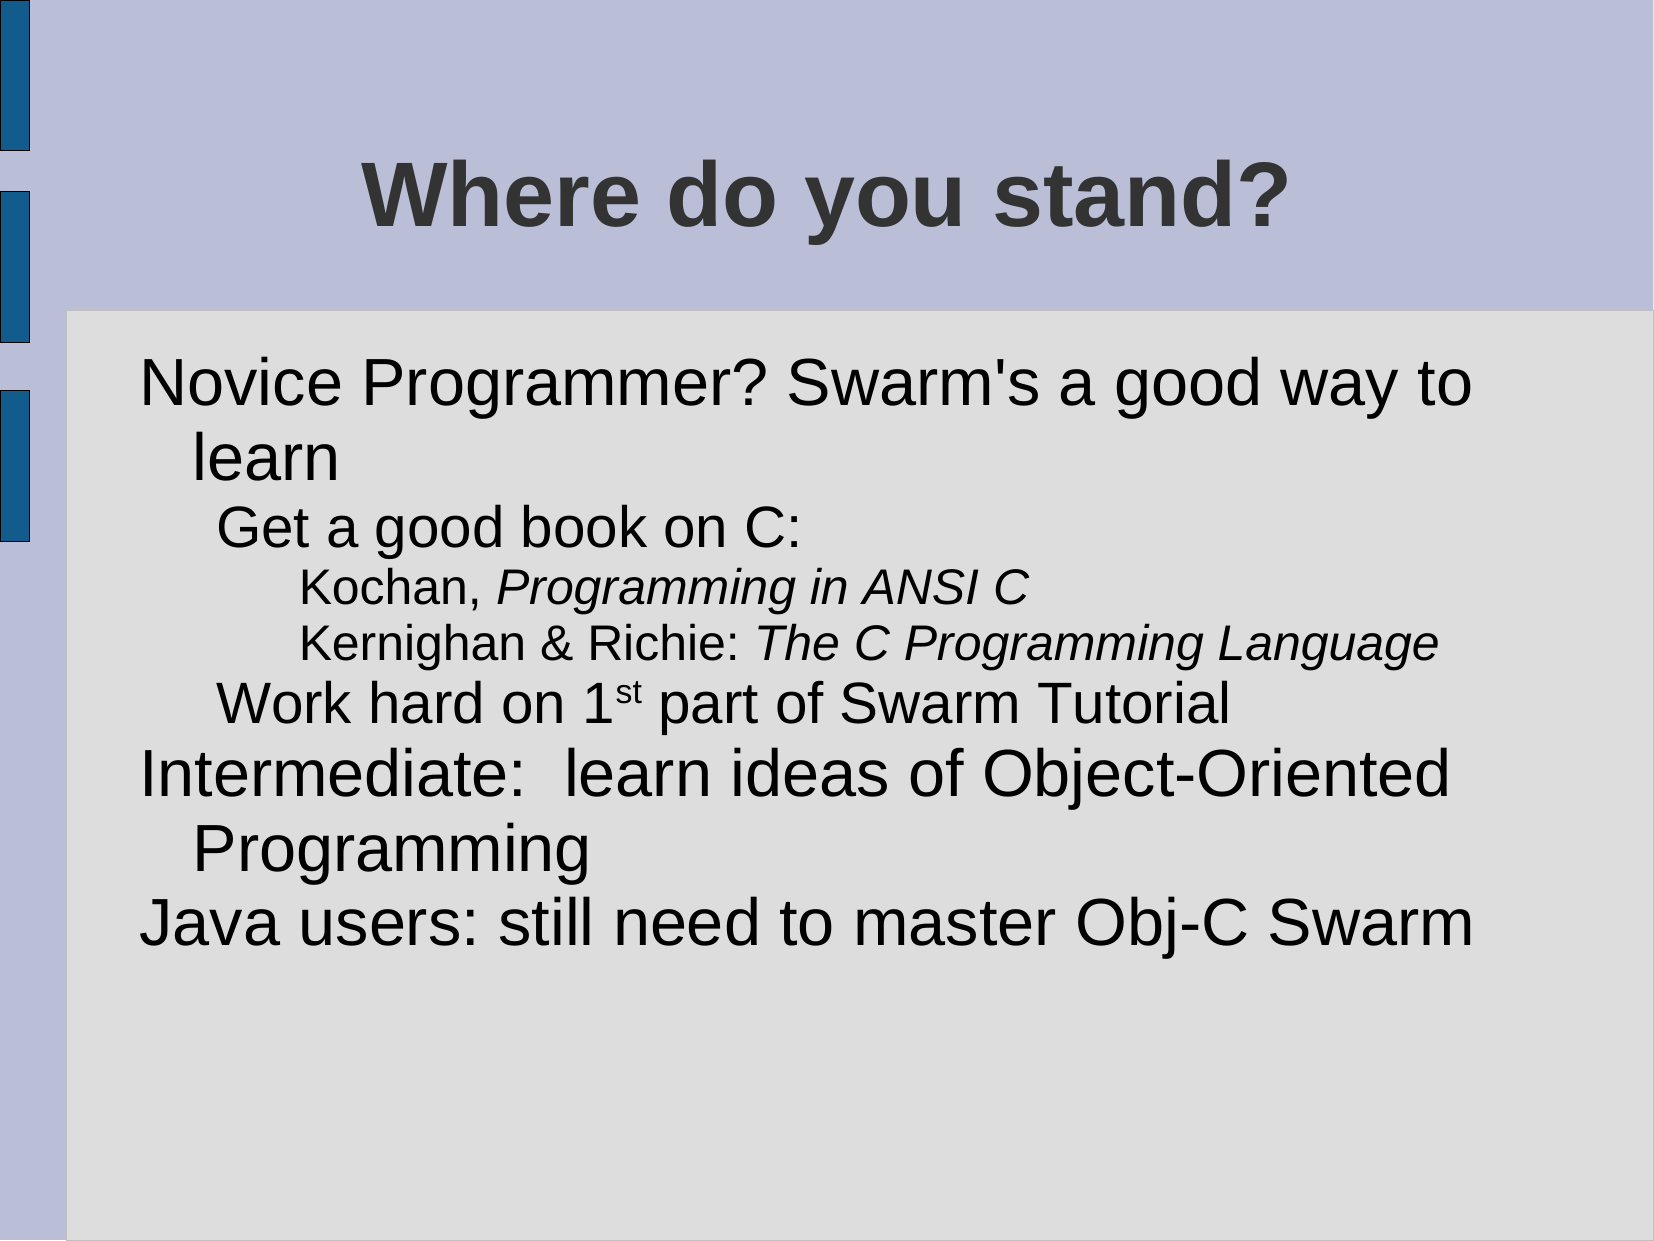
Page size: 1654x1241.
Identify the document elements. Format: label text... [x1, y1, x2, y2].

list Novice Programmer? Swarm's a good way to learn Get a good book on C: Kochan, Programming in ANSI C Kernighan & Richie: The C Programming Language Work hard on 1st part of Swarm Tutorial Intermediate: learn ideas of Object-Oriented Programming Java users: still need to master Obj-C Swarm [121, 344, 1534, 1127]
title Where do you stand? [121, 91, 1534, 299]
